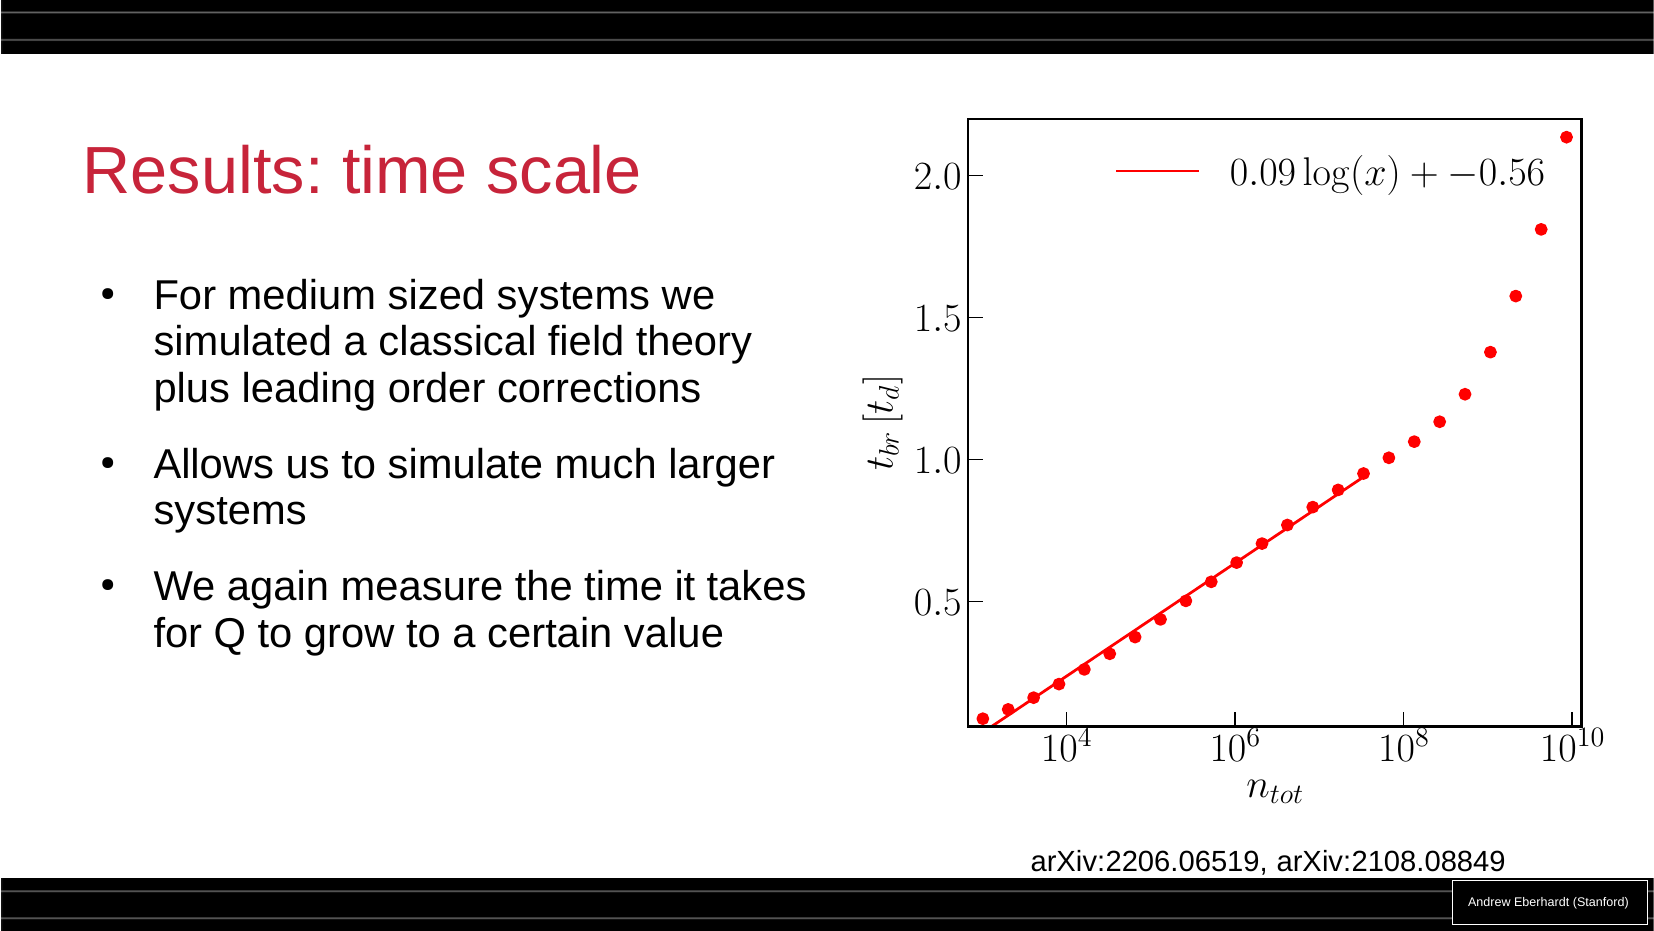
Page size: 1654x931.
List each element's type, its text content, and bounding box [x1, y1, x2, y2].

picture [1, 0, 1654, 54]
list For medium sized systems we simulated a classical field theory plus leading order corrections Allows us to simulate much larger systems We again measure the time it takes for Q to grow to a certain value [82, 271, 826, 851]
text_box arXiv:2206.06519, arXiv:2108.08849 [1015, 837, 1531, 886]
text_box Andrew Eberhardt (Stanford) [1452, 880, 1648, 925]
picture [1, 878, 1654, 931]
title Results: time scale [82, 92, 1571, 249]
picture [853, 105, 1618, 826]
